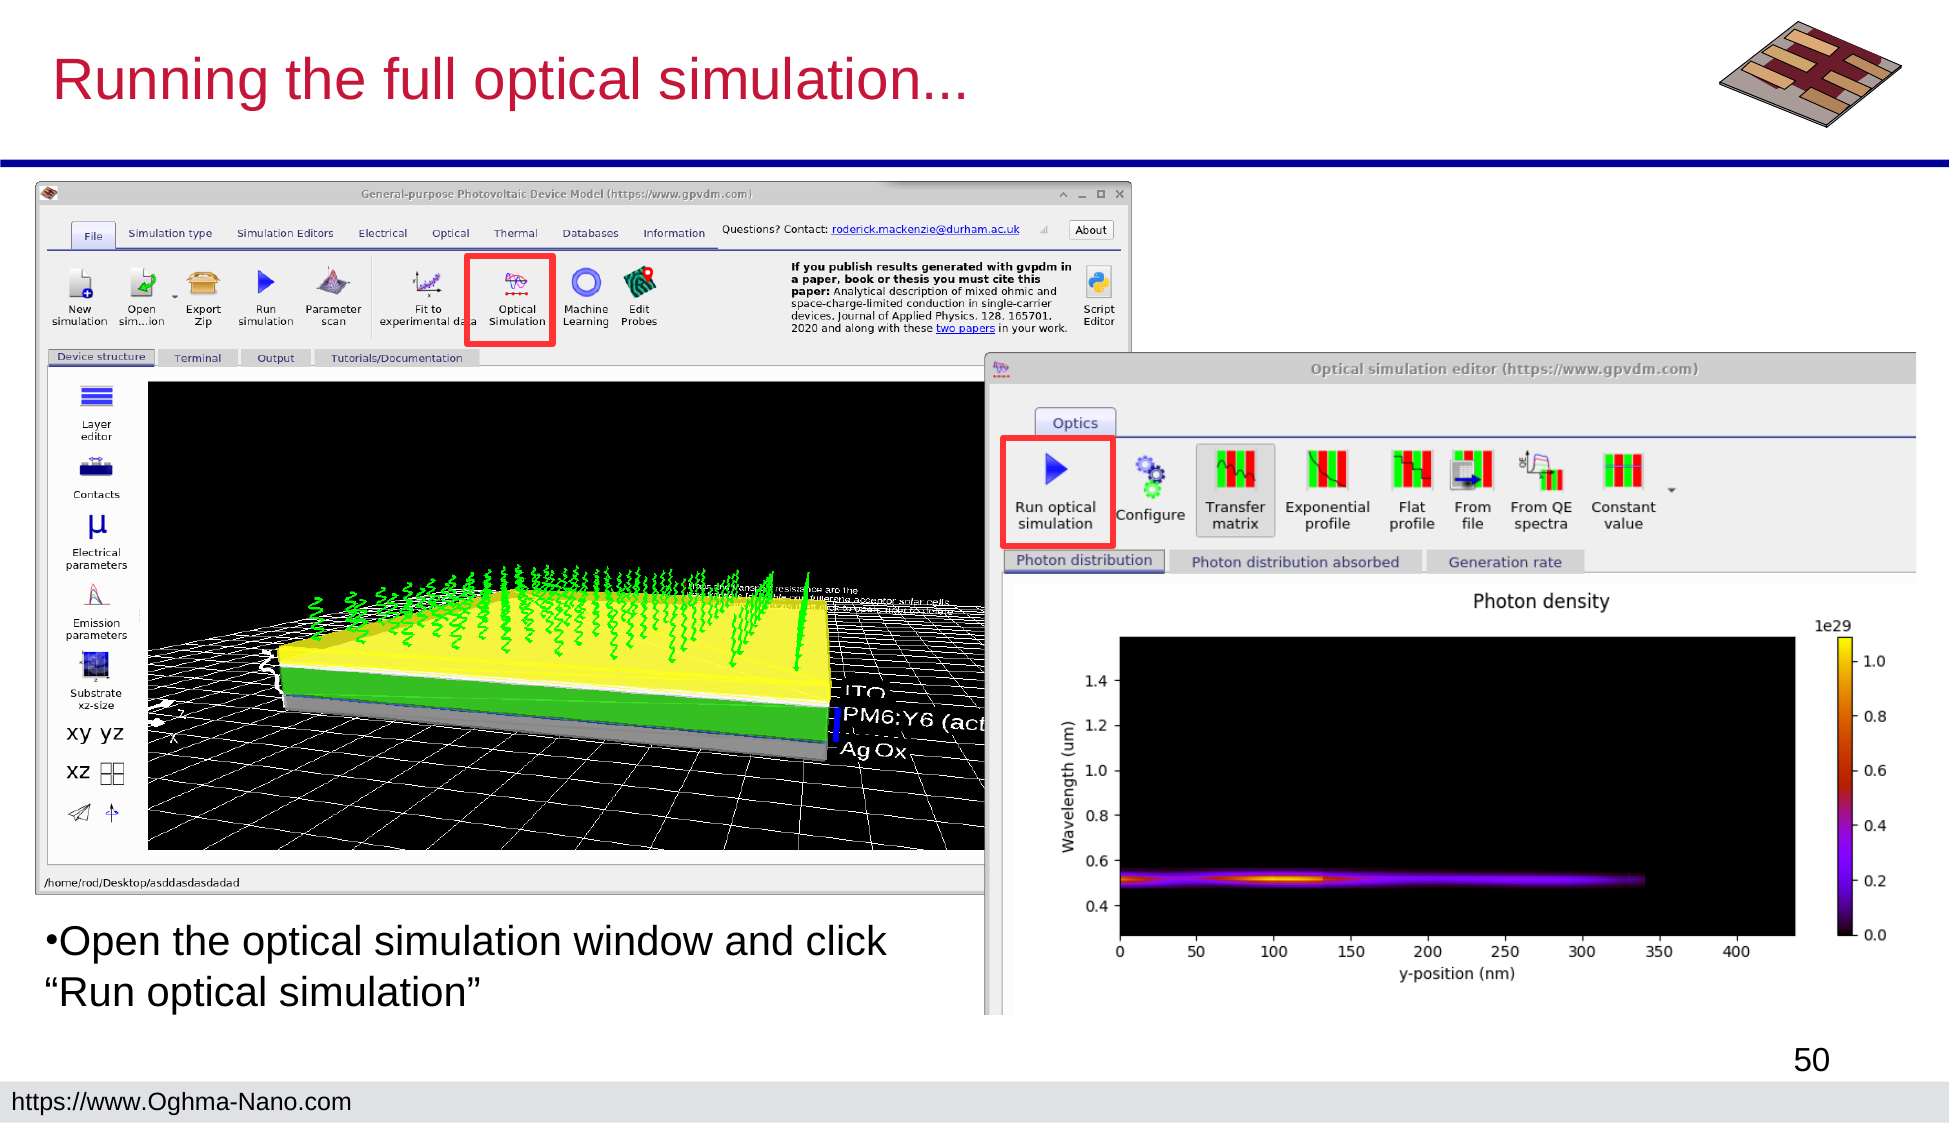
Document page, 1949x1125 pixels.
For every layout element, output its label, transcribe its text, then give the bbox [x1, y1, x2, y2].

text_box <number> [1778, 1030, 1949, 1101]
title Running the full optical simulation... [37, 27, 1479, 132]
text_box Open the optical simulation window and click “Run optical simulation” [29, 906, 971, 1076]
picture [35, 181, 1917, 1015]
